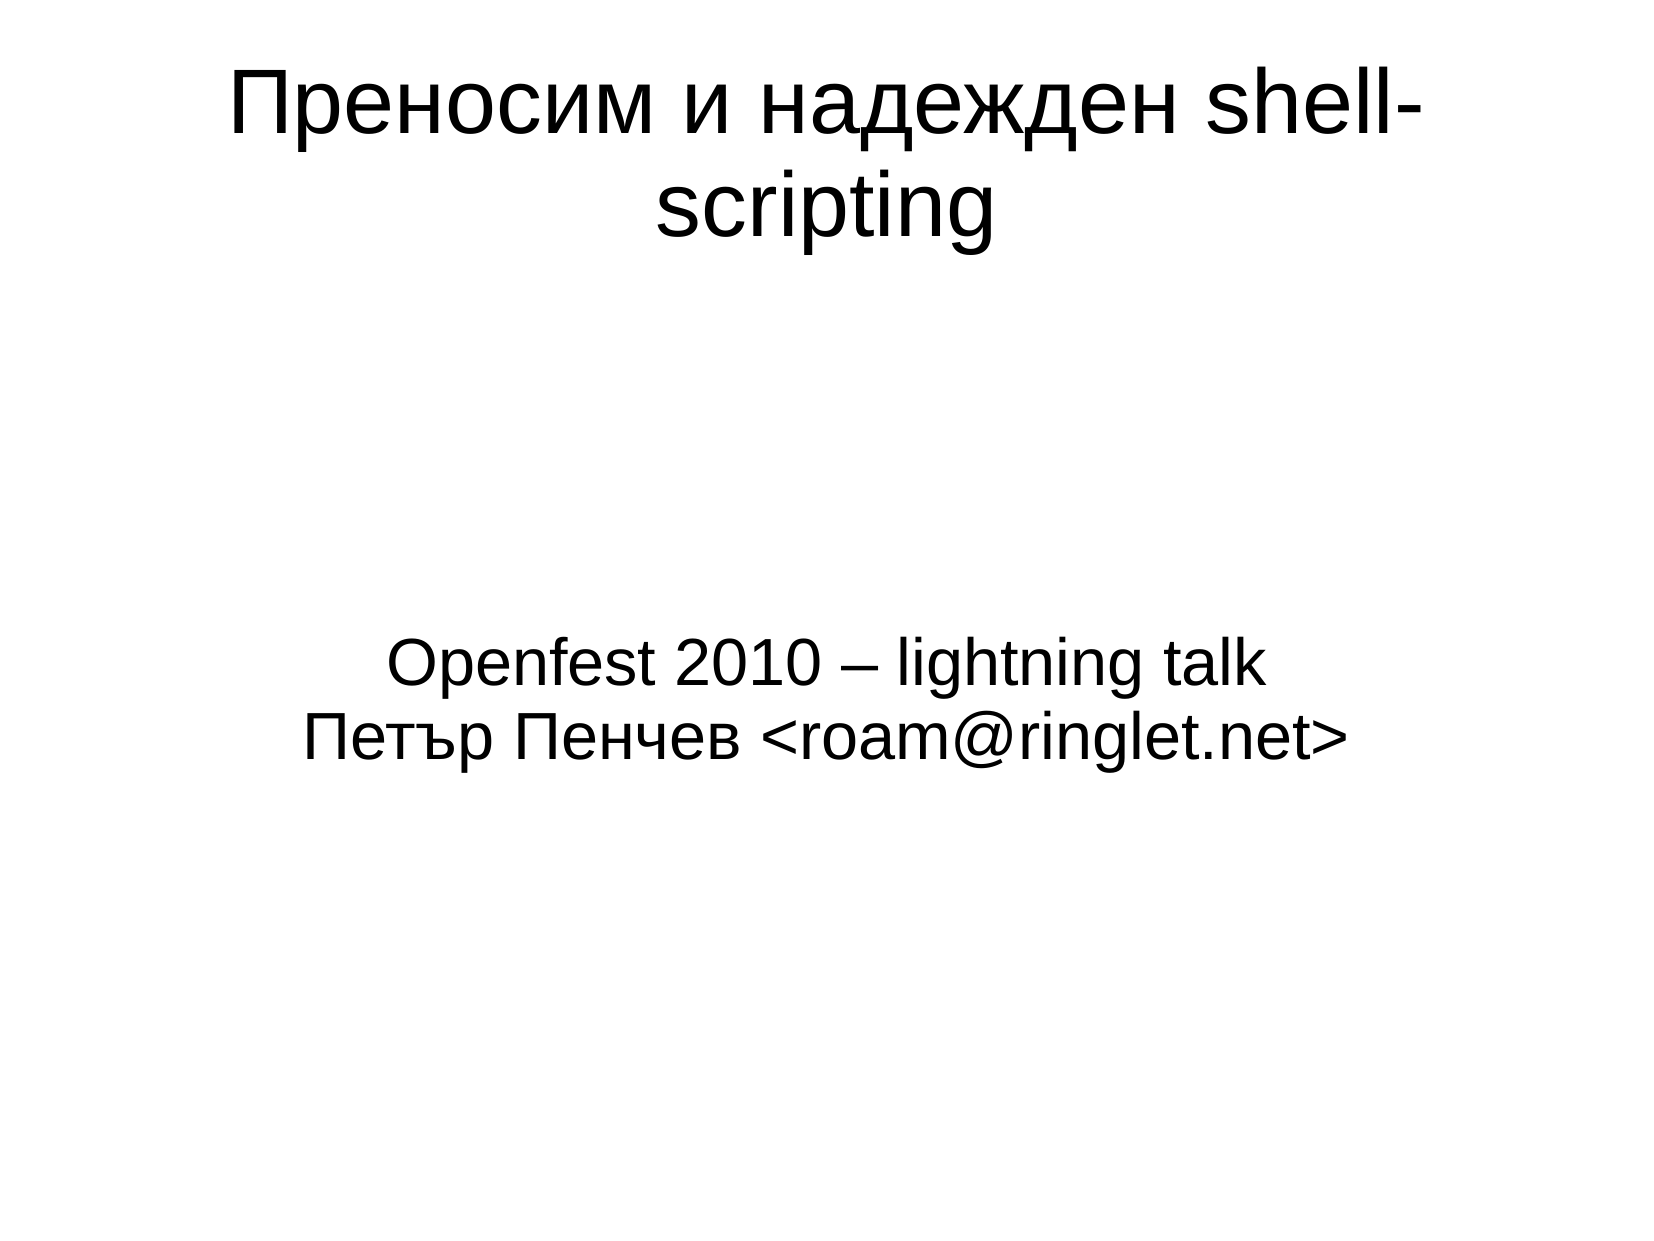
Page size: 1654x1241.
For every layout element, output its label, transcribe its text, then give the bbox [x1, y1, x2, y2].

subtitle Openfest 2010 – lightning talk Петър Пенчев <roam@ringlet.net> [82, 297, 1571, 1102]
title Преносим и надежден shell-scripting [82, 50, 1571, 256]
